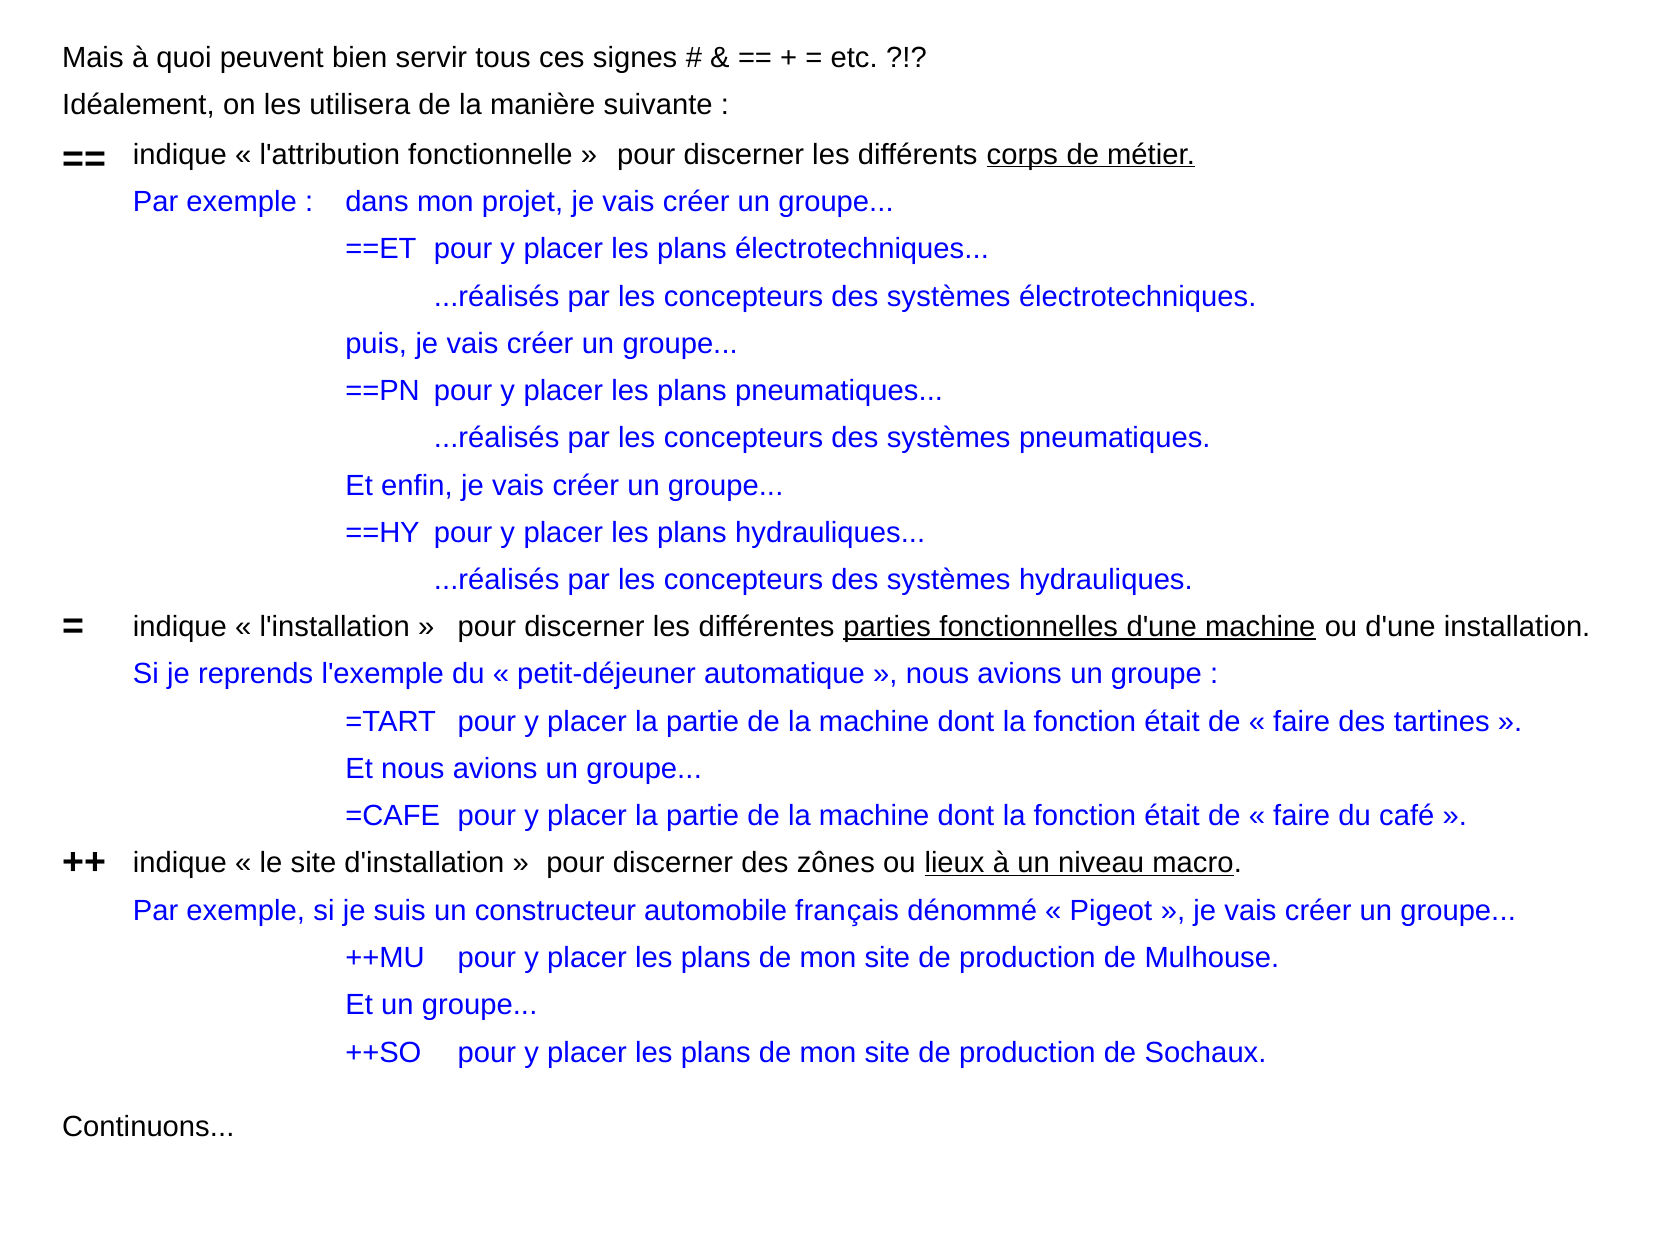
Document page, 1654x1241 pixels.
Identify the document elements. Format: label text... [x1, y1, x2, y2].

text_box Et nous avions un groupe... [330, 744, 1619, 795]
text_box indique « l'attribution fonctionnelle » [118, 130, 602, 177]
text_box =CAFE [330, 791, 442, 838]
text_box ++SO [330, 1028, 442, 1078]
text_box Et un groupe... [330, 980, 1619, 1031]
text_box pour y placer la partie de la machine dont la fonction était de « faire du café ». [442, 791, 1595, 838]
text_box == [47, 130, 118, 188]
text_box Si je reprends l'exemple du « petit-déjeuner automatique », nous avions un groupe : [118, 650, 1264, 700]
text_box pour y placer les plans de mon site de production de Sochaux. [442, 1028, 1595, 1078]
text_box dans mon projet, je vais créer un groupe... [330, 177, 1619, 228]
text_box pour discerner des zônes ou lieux à un niveau macro. [531, 838, 1630, 889]
text_box ==ET [330, 224, 419, 275]
text_box Idéalement, on les utilisera de la manière suivante : [47, 80, 1619, 131]
text_box ++ [47, 832, 130, 890]
text_box pour y placer les plans de mon site de production de Mulhouse. [442, 933, 1595, 980]
text_box indique « l'installation » [130, 602, 442, 650]
text_box ++MU [330, 933, 442, 980]
text_box Par exemple, si je suis un constructeur automobile français dénommé « Pigeot », je vais créer un groupe... [118, 886, 1595, 936]
text_box Et enfin, je vais créer un groupe... [330, 461, 1619, 511]
text_box pour y placer la partie de la machine dont la fonction était de « faire des tartines ». [442, 697, 1595, 744]
text_box puis, je vais créer un groupe... [330, 319, 1619, 369]
text_box ...réalisés par les concepteurs des systèmes électrotechniques. [419, 272, 1495, 319]
text_box pour discerner les différentes parties fonctionnelles d'une machine ou d'une installation. [442, 602, 1607, 653]
text_box = [47, 596, 130, 654]
text_box Par exemple : [118, 177, 330, 227]
text_box indique « le site d'installation » [130, 838, 531, 886]
text_box ==PN [330, 366, 419, 417]
text_box ...réalisés par les concepteurs des systèmes hydrauliques. [419, 555, 1495, 602]
text_box ==HY [330, 508, 419, 558]
text_box =TART [330, 697, 442, 744]
text_box Mais à quoi peuvent bien servir tous ces signes # & == + = etc. ?!? [47, 33, 1619, 80]
text_box pour discerner les différents corps de métier. [602, 130, 1595, 177]
text_box pour y placer les plans hydrauliques... [419, 508, 1016, 555]
text_box ...réalisés par les concepteurs des systèmes pneumatiques. [419, 413, 1495, 461]
text_box pour y placer les plans électrotechniques... [419, 224, 1016, 272]
text_box Continuons... [47, 1102, 1619, 1152]
text_box pour y placer les plans pneumatiques... [419, 366, 1016, 413]
